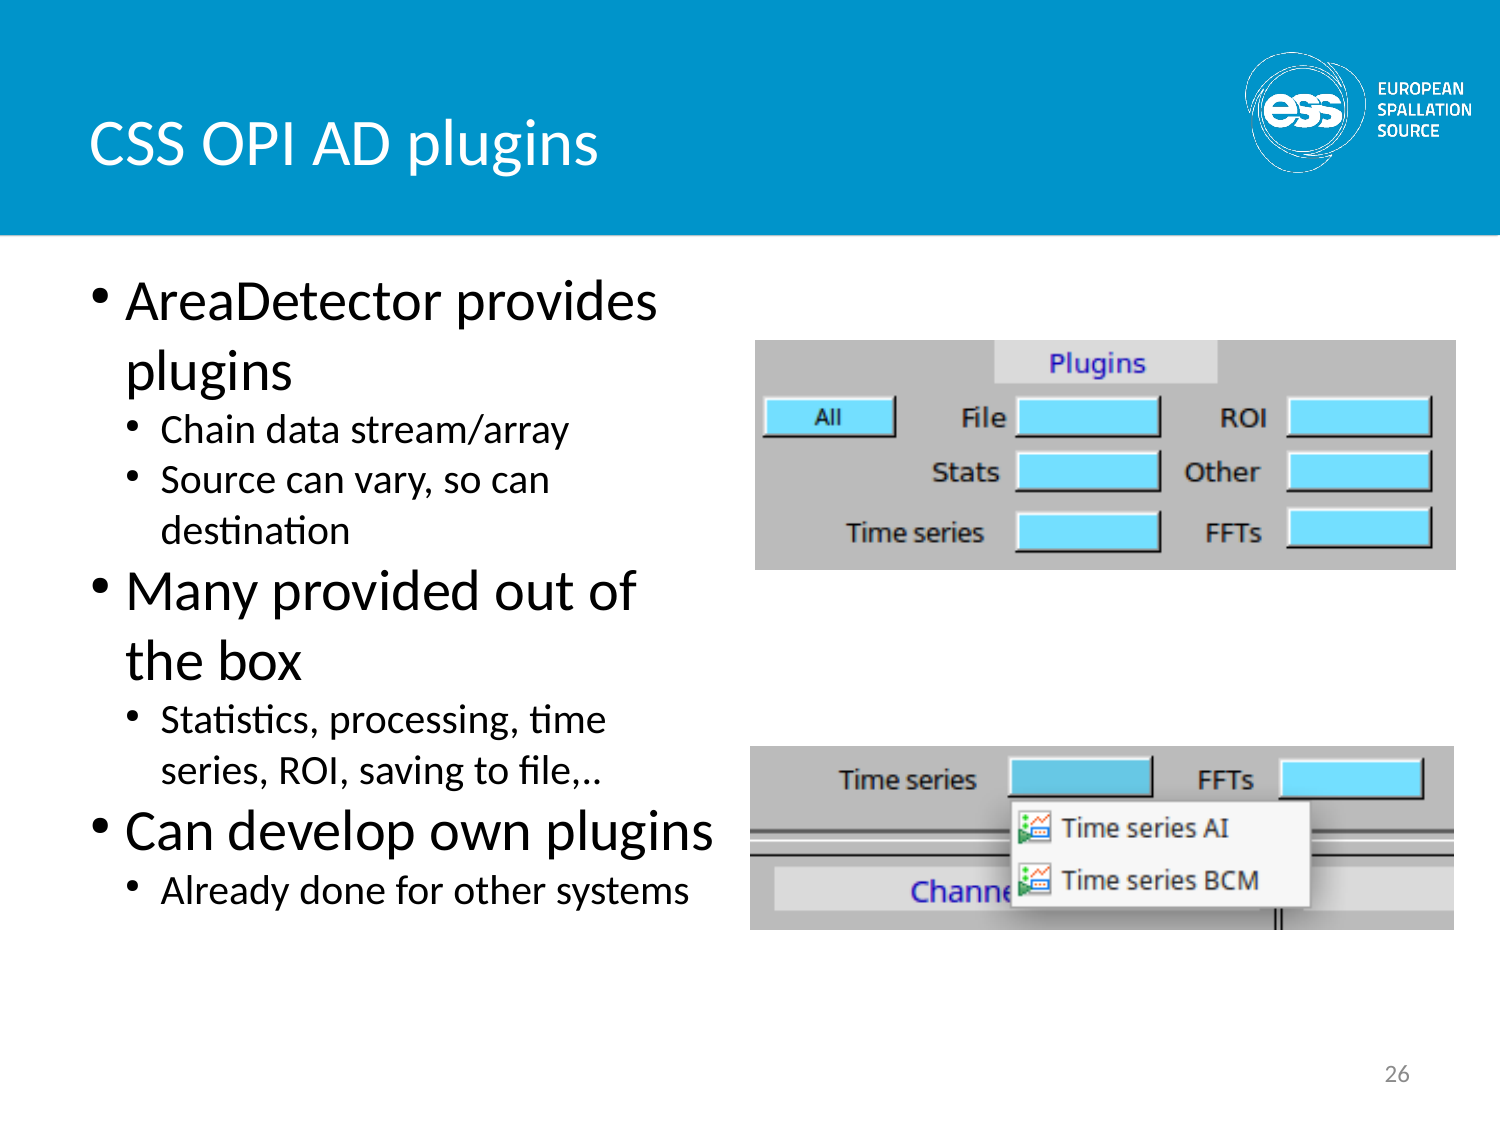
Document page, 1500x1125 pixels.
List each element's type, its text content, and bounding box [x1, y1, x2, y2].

picture [1454, 83, 1458, 94]
picture [1379, 83, 1385, 94]
picture [750, 746, 1454, 931]
picture [1436, 104, 1444, 115]
text_box AreaDetector provides plugins Chain data stream/array Source can vary, so can destination Many provided out of the box Statistics, processing, time series, ROI, saving to file,.. Can develop own plugins Already done for other systems [75, 210, 736, 1036]
text_box <number> [1074, 1042, 1425, 1103]
picture [1423, 83, 1430, 94]
picture [1409, 104, 1415, 115]
picture [1400, 83, 1407, 94]
picture [755, 340, 1456, 571]
picture [1264, 94, 1342, 127]
picture [1432, 125, 1438, 136]
picture [1443, 86, 1450, 93]
picture [1422, 125, 1428, 134]
text_box CSS OPI AD plugins [75, 45, 1246, 233]
picture [1389, 104, 1393, 115]
picture [1398, 109, 1406, 115]
picture [1418, 104, 1423, 115]
